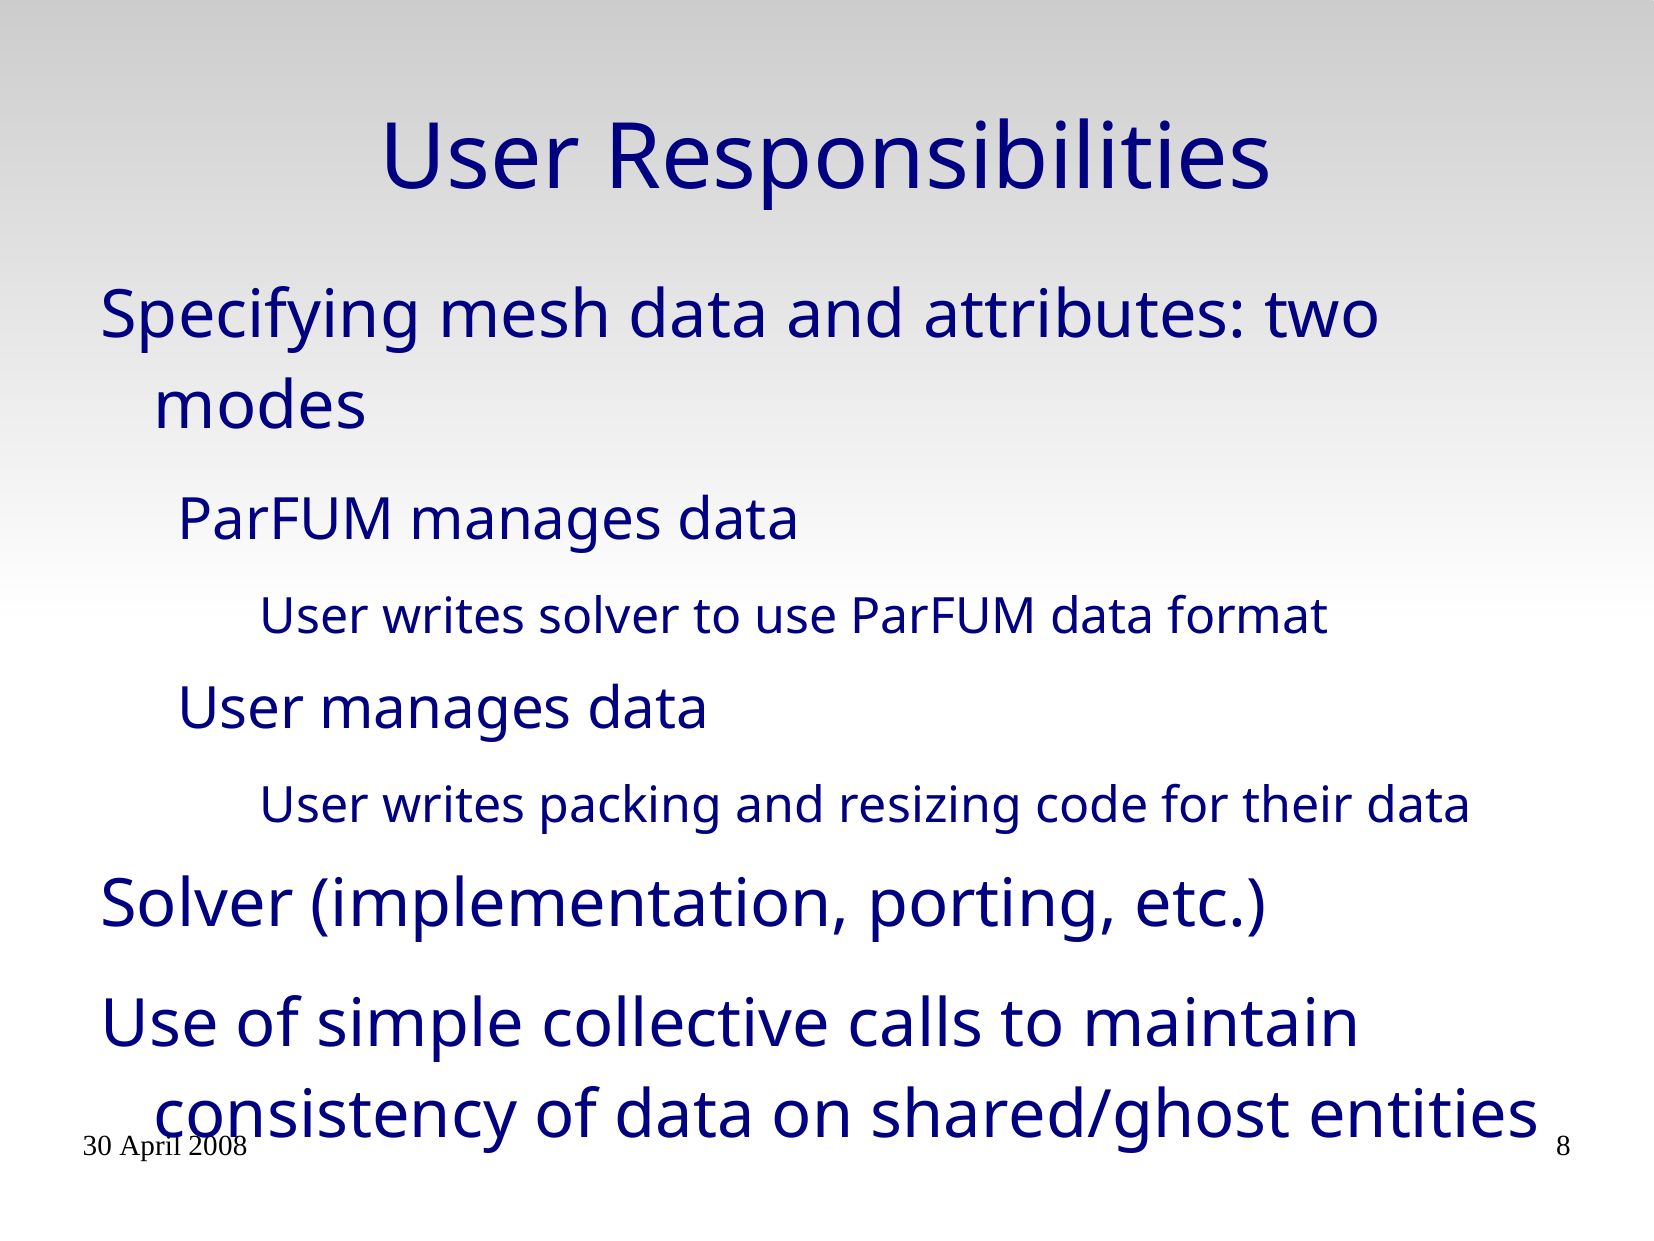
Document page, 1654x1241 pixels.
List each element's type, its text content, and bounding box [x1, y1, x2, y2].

list Specifying mesh data and attributes: two modes ParFUM manages data User writes solver to use ParFUM data format User manages data User writes packing and resizing code for their data Solver (implementation, porting, etc.) Use of simple collective calls to maintain consistency of data on shared/ghost entities [82, 266, 1571, 1071]
title User Responsibilities [82, 49, 1571, 257]
